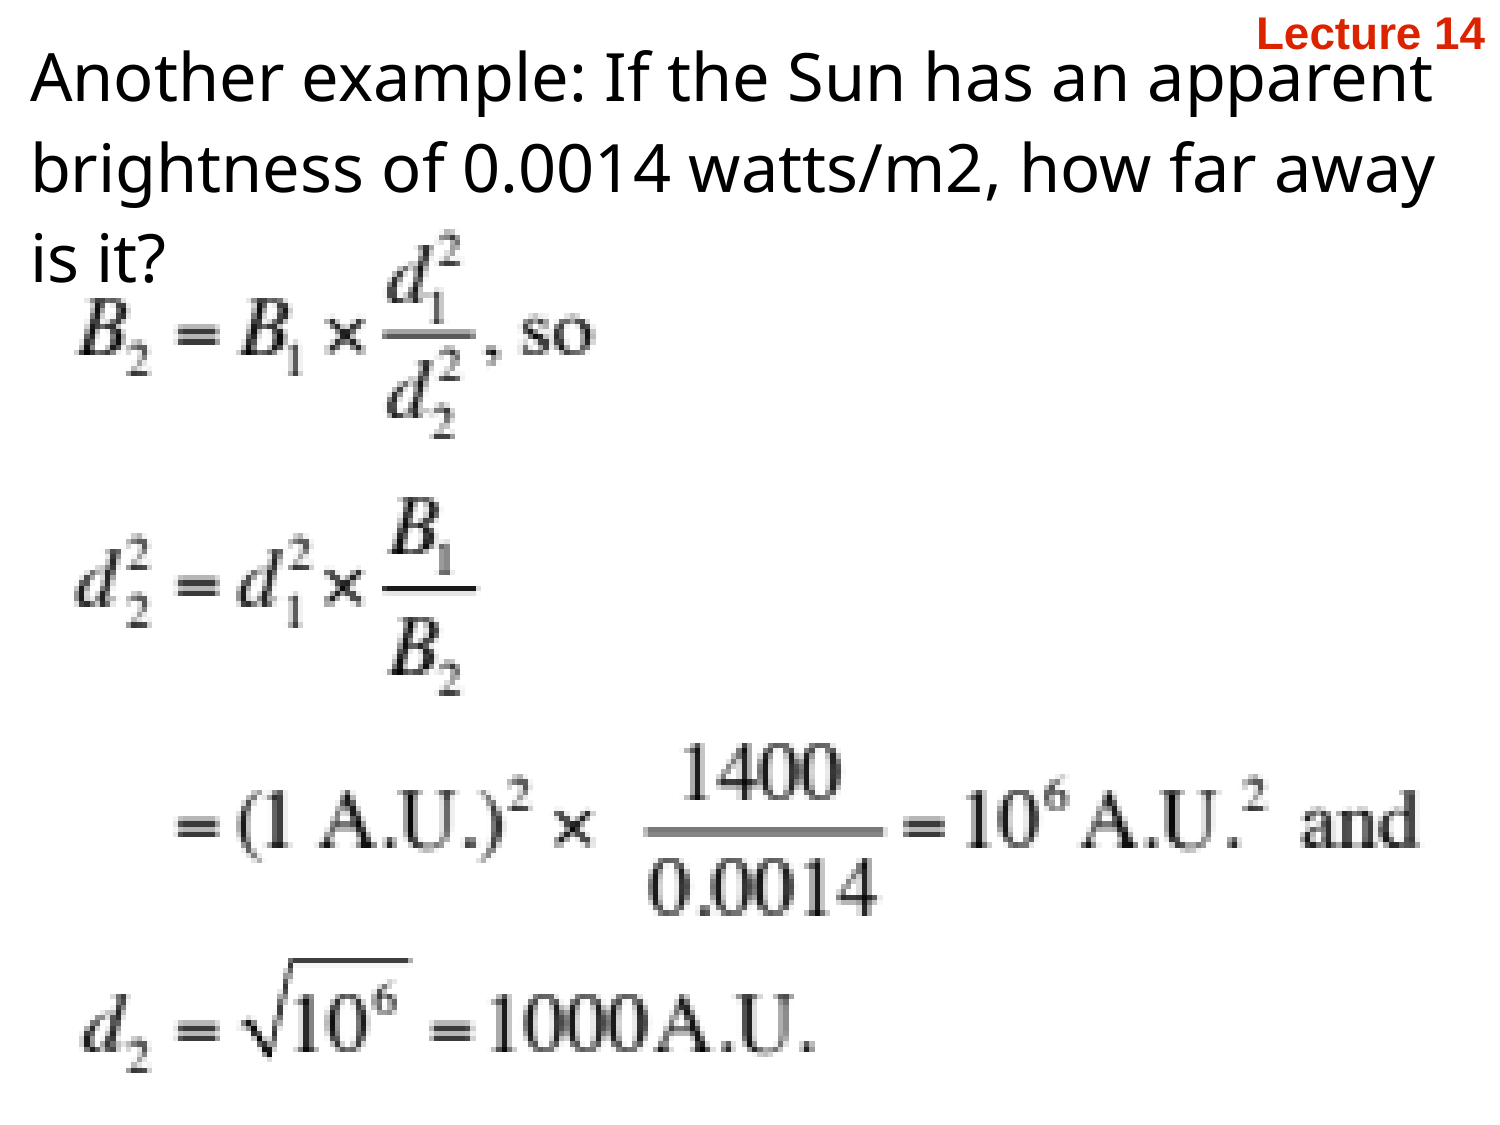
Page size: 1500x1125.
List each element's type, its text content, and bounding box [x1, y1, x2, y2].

text_box Lecture 14 [1185, 0, 1500, 67]
picture [64, 210, 1426, 1079]
list Another example: If the Sun has an apparent brightness of 0.0014 watts/m2, how far away is it? [30, 29, 1471, 1036]
